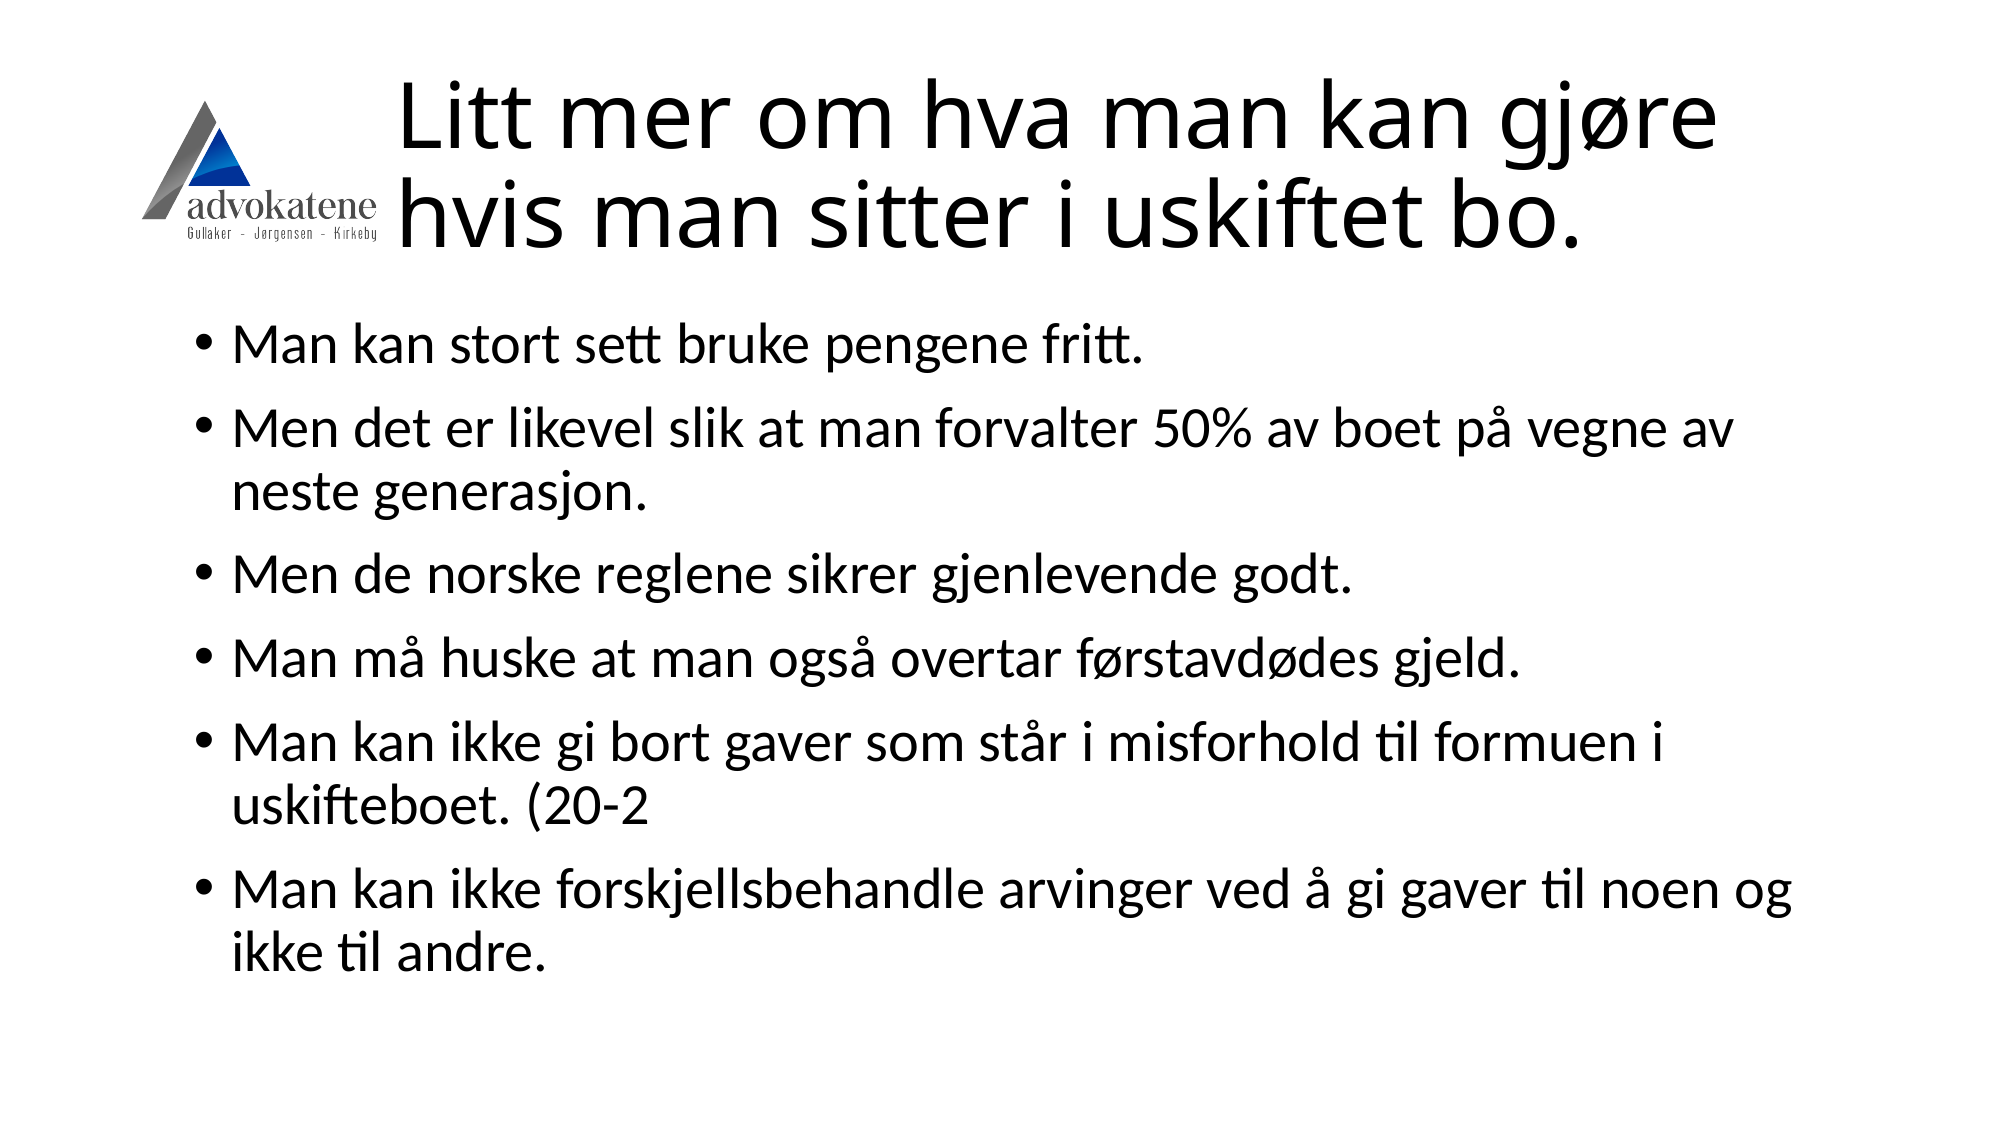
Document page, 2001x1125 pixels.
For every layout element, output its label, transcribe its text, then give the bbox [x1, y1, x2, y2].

picture [137, 88, 380, 249]
title Litt mer om hva man kan gjøre hvis man sitter i uskiftet bo. [380, 59, 1863, 278]
list Man kan stort sett bruke pengene fritt. Men det er likevel slik at man forvalter 50% av boet på vegne av neste generasjon. Men de norske reglene sikrer gjenlevende godt. Man må huske at man også overtar førstavdødes gjeld. Man kan ikke gi bort gaver som står i misforhold til formuen i uskifteboet. (20-2 Man kan ikke forskjellsbehandle arvinger ved å gi gaver til noen og ikke til andre. [178, 305, 1863, 1020]
